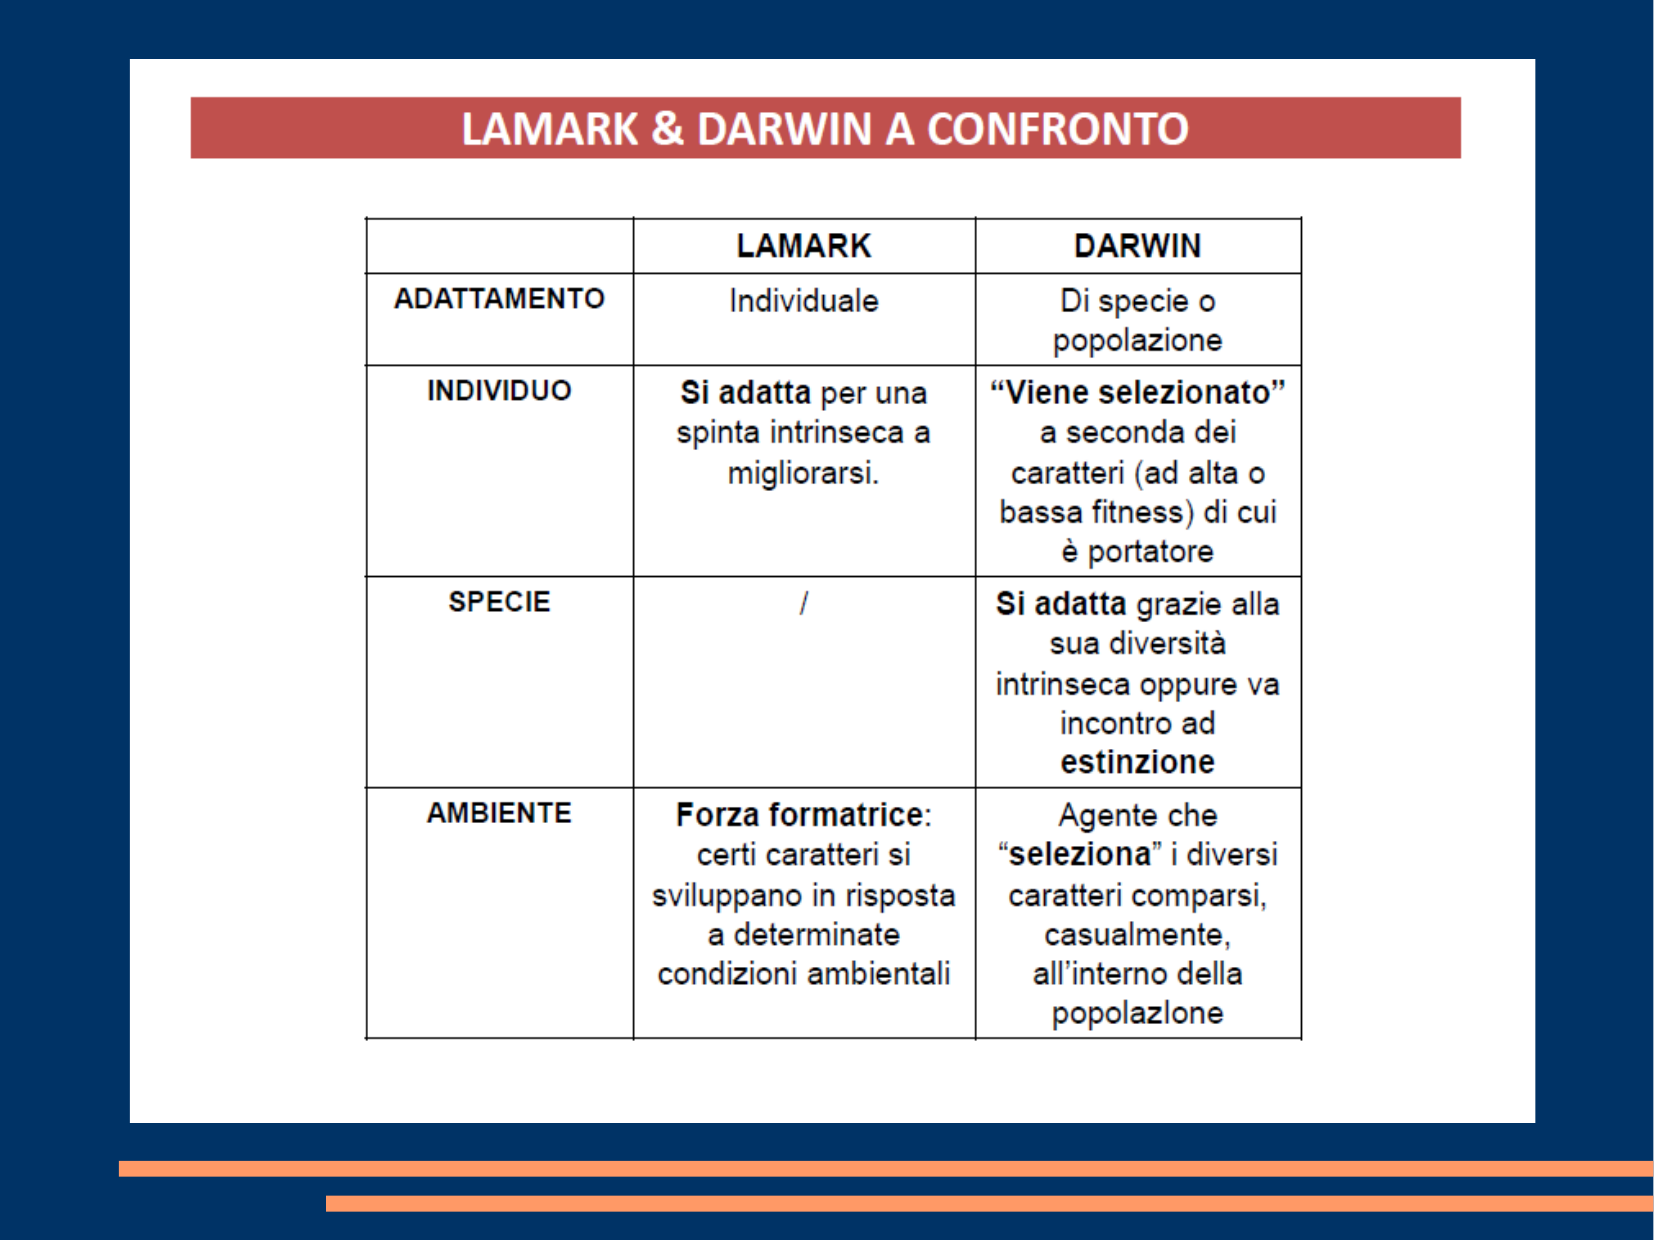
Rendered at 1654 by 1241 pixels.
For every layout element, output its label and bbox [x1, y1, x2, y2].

picture [129, 59, 1536, 1123]
